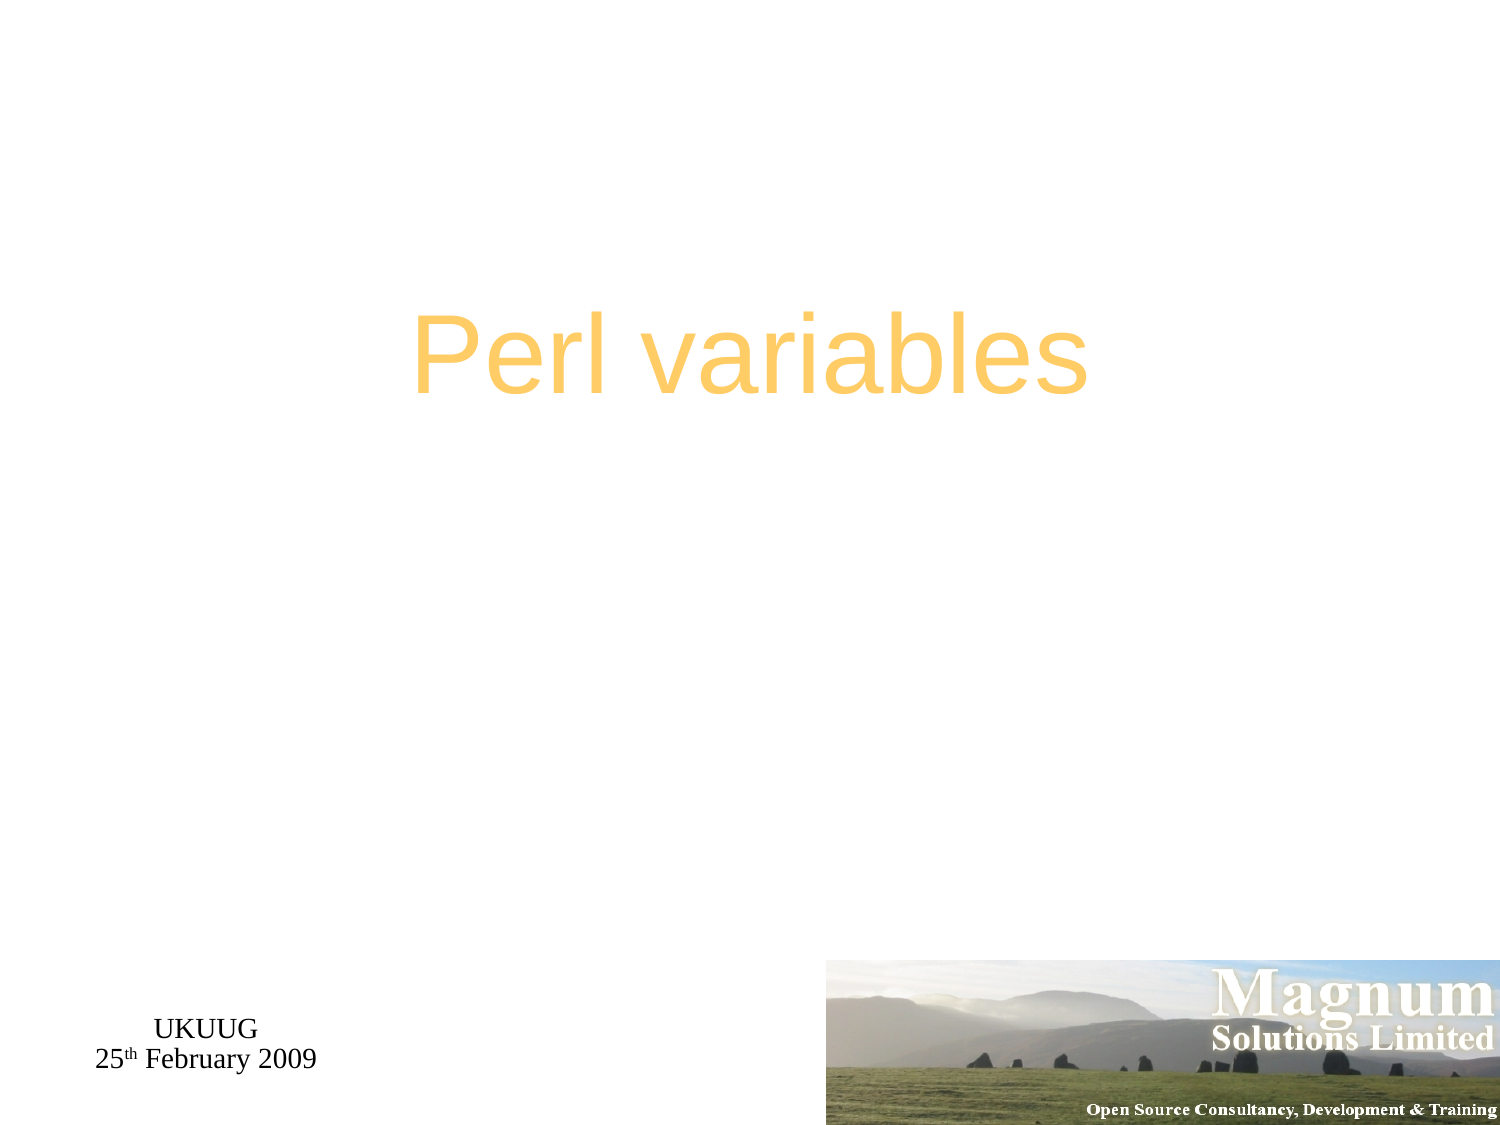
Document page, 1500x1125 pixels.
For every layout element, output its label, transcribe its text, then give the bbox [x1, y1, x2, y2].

title Perl variables [112, 237, 1388, 425]
picture [826, 960, 1500, 1125]
